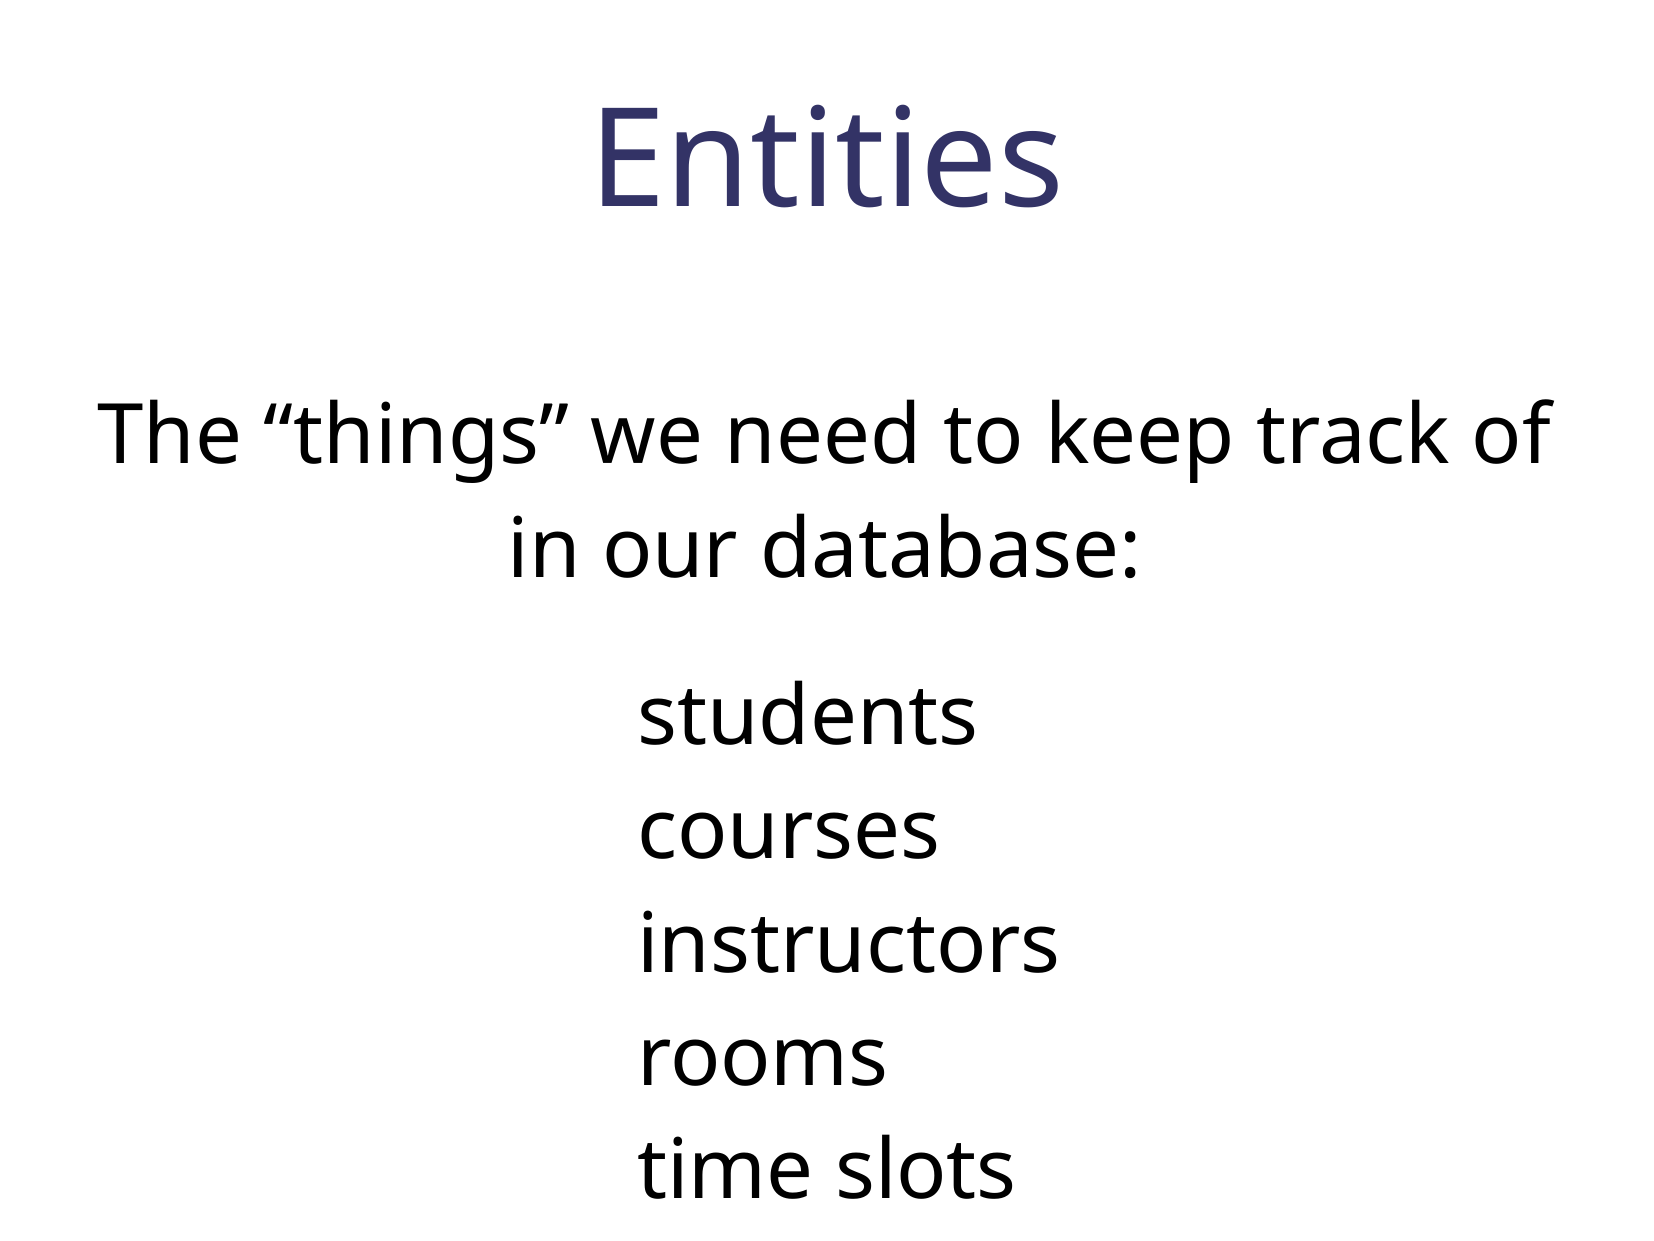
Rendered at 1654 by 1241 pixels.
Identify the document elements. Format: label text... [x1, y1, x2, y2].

title Entities [82, 56, 1571, 250]
text_box students courses instructors rooms time slots [637, 656, 1238, 1201]
subtitle The “things” we need to keep track of in our database: [75, 375, 1576, 610]
